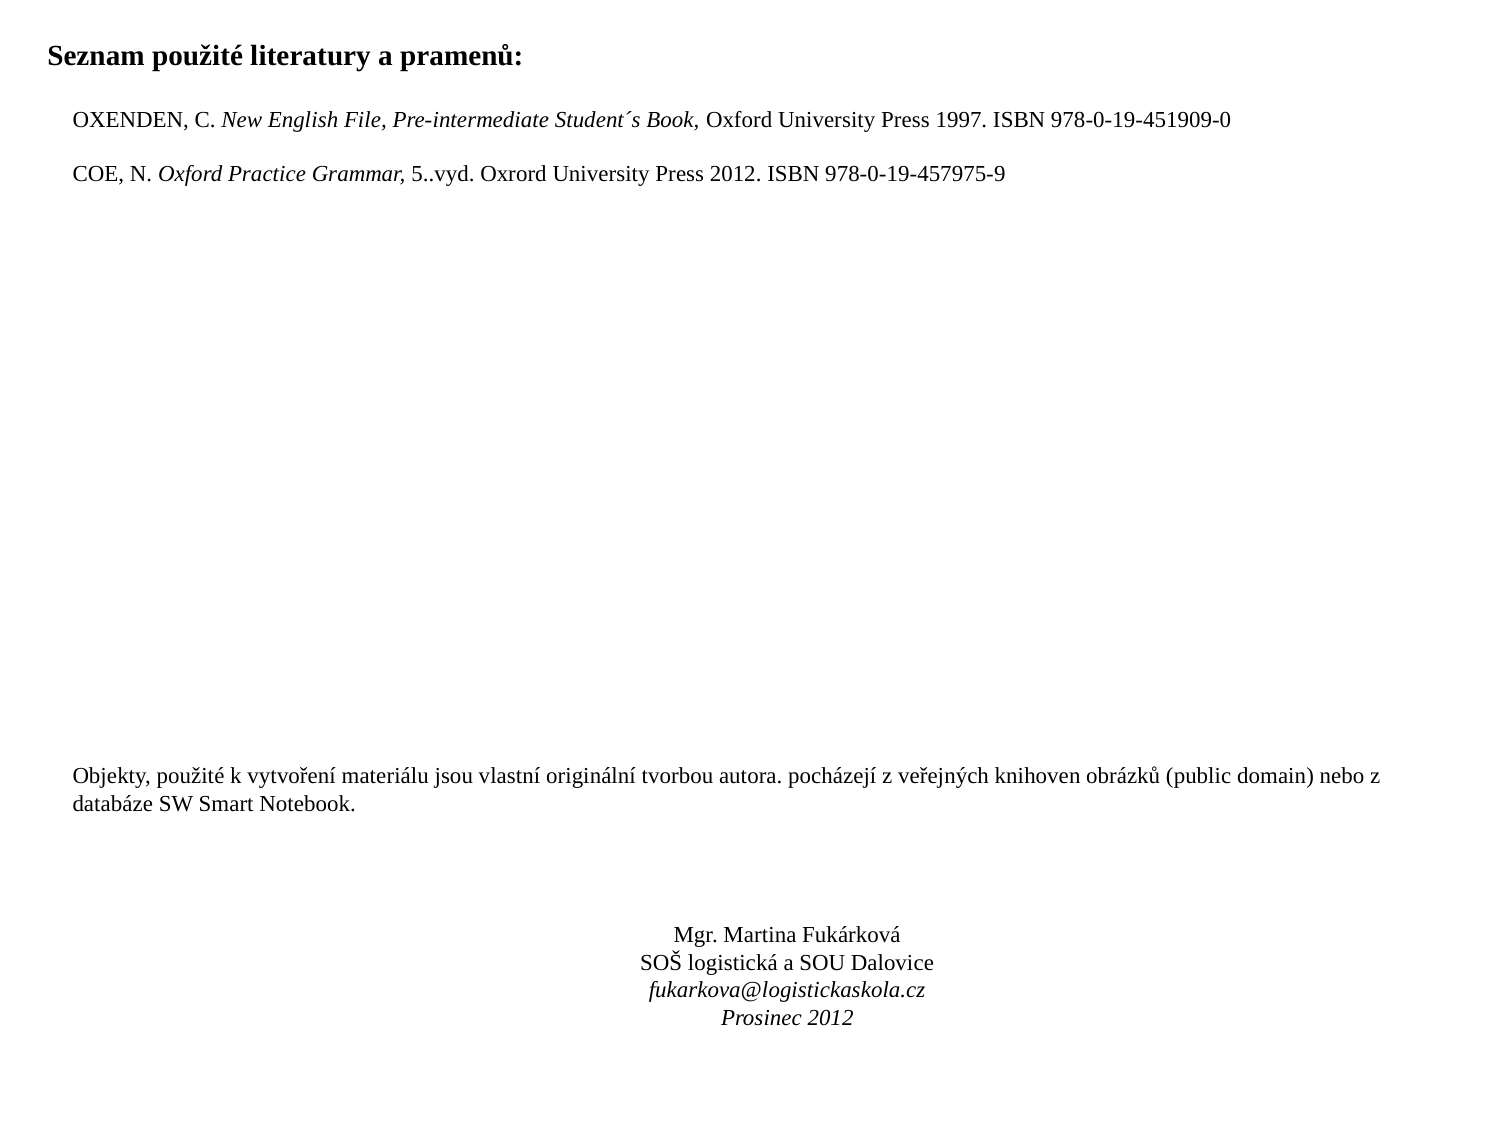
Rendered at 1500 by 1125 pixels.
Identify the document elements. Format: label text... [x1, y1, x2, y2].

text_box Mgr. Martina Fukárková SOŠ logistická a SOU Dalovice fukarkova@logistickaskola.cz Prosinec 2012 [494, 913, 1080, 1041]
text_box Seznam použité literatury a pramenů: [33, 29, 762, 79]
text_box Objekty, použité k vytvoření materiálu jsou vlastní originální tvorbou autora. pocházejí z veřejných knihoven obrázků (public domain) nebo z databáze SW Smart Notebook. [58, 753, 1442, 823]
text_box OXENDEN, C. New English File, Pre-intermediate Student´s Book, Oxford University Press 1997. ISBN 978-0-19-451909-0 COE, N. Oxford Practice Grammar, 5..vyd. Oxrord University Press 2012. ISBN 978-0-19-457975-9 [58, 97, 1387, 239]
